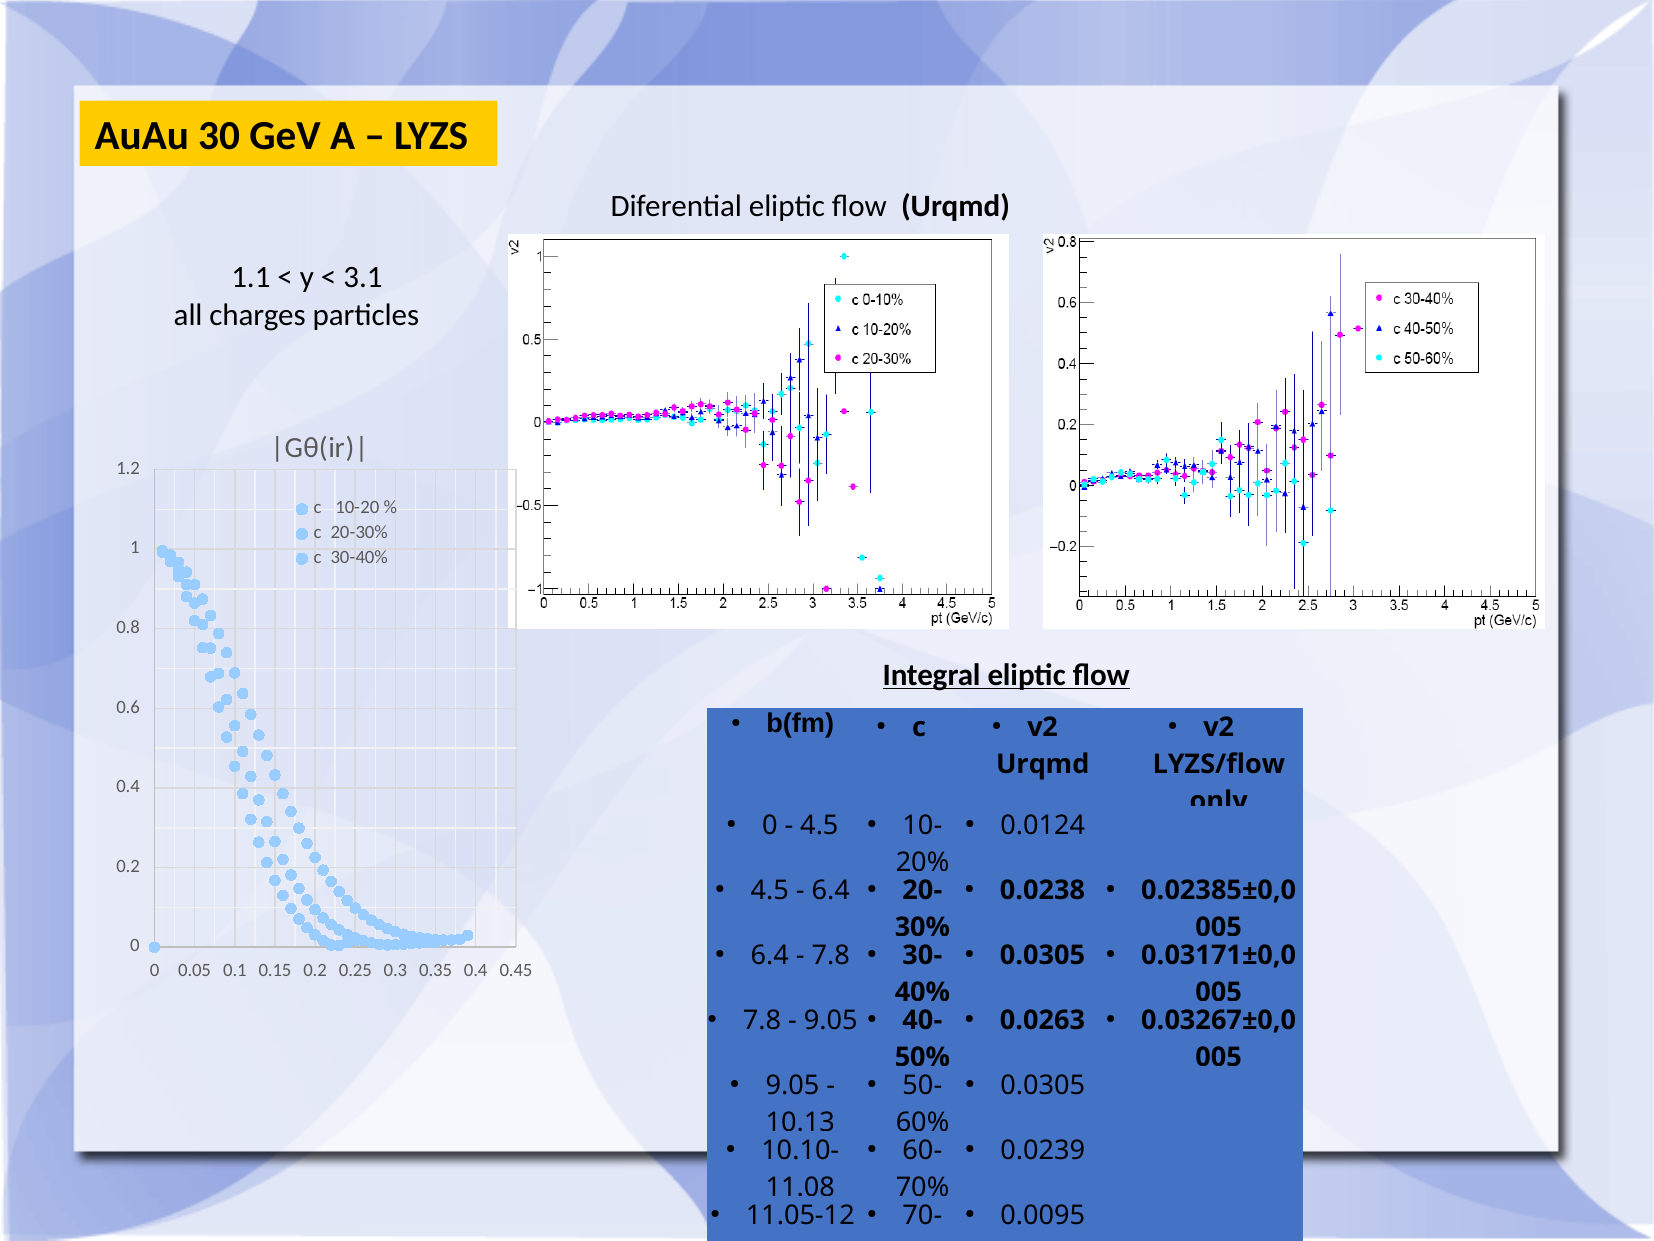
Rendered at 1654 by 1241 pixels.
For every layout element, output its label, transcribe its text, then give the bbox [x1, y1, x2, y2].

table_cell 0.0263 [951, 1001, 1099, 1066]
table_cell 11.05-12 [707, 1196, 858, 1241]
table_cell 70-80% [858, 1196, 951, 1241]
table_cell 10.10-11.08 [707, 1131, 858, 1196]
chart [67, 407, 573, 984]
table_cell [1099, 1196, 1303, 1241]
table_cell 0 - 4.5 [707, 806, 858, 871]
table_cell 4.5 - 6.4 [707, 871, 858, 936]
text_box AuAu 30 GeV A – LYZS [79, 100, 498, 166]
table_cell 0.0305 [951, 1066, 1099, 1131]
table_header v2 LYZS/flow only [1099, 708, 1303, 806]
table_cell 0.03171±0,0005 [1099, 936, 1303, 1001]
table_cell 30-40% [858, 936, 951, 1001]
table_cell 10-20% [858, 806, 951, 871]
table_cell 7.8 - 9.05 [707, 1001, 858, 1066]
table_cell 60-70% [915, 1178, 923, 1194]
table_cell 0.0124 [951, 806, 1099, 871]
text_box Integral eliptic flow [867, 646, 1149, 700]
table_cell 0.0095 [951, 1196, 1099, 1241]
table_cell [1099, 1066, 1303, 1131]
table_cell 0.03267±0,0005 [1099, 1001, 1303, 1066]
table_cell [1099, 1131, 1303, 1196]
table_cell 60-70% [858, 1131, 951, 1196]
table_cell 6.4 - 7.8 [707, 936, 858, 1001]
text_box 1.1 < y < 3.1 all charges particles [20, 249, 508, 340]
picture [508, 234, 1009, 629]
table_cell 50-60% [915, 1113, 923, 1129]
table_cell 10-20% [915, 853, 923, 869]
table_cell 0.0305 [951, 936, 1099, 1001]
table_cell 9.05 - 10.13 [707, 1066, 858, 1131]
table_cell 0.02385±0,0005 [1099, 871, 1303, 936]
table_cell 0.0239 [951, 1131, 1099, 1196]
picture [1043, 234, 1545, 629]
text_box Diferential eliptic flow (Urqmd) [595, 177, 1131, 231]
table_header v2 Urqmd [951, 708, 1099, 806]
table_cell 0.0238 [951, 871, 1099, 936]
table_header c [858, 708, 951, 806]
table_cell 20-30% [858, 871, 951, 936]
table_cell [1099, 806, 1303, 871]
table_header b(fm) [707, 708, 858, 806]
table_cell 50-60% [858, 1066, 951, 1131]
table_cell 40-50% [858, 1001, 951, 1066]
